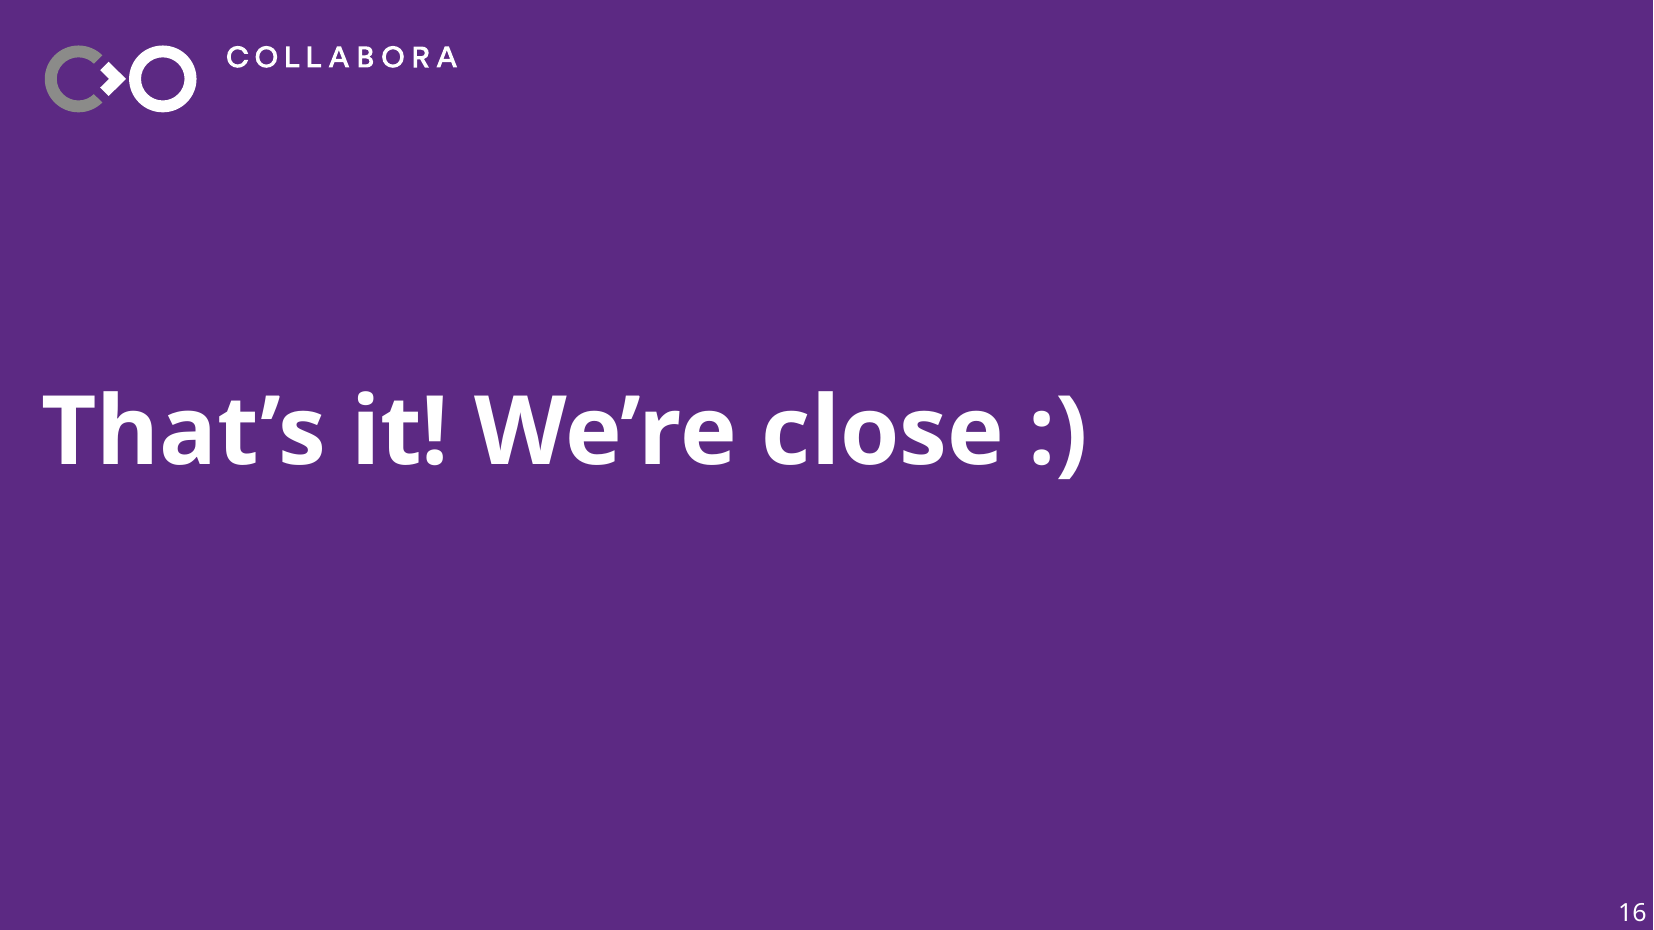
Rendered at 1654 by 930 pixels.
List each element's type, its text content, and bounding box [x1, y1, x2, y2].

title That’s it! We’re close :) [41, 315, 1529, 541]
